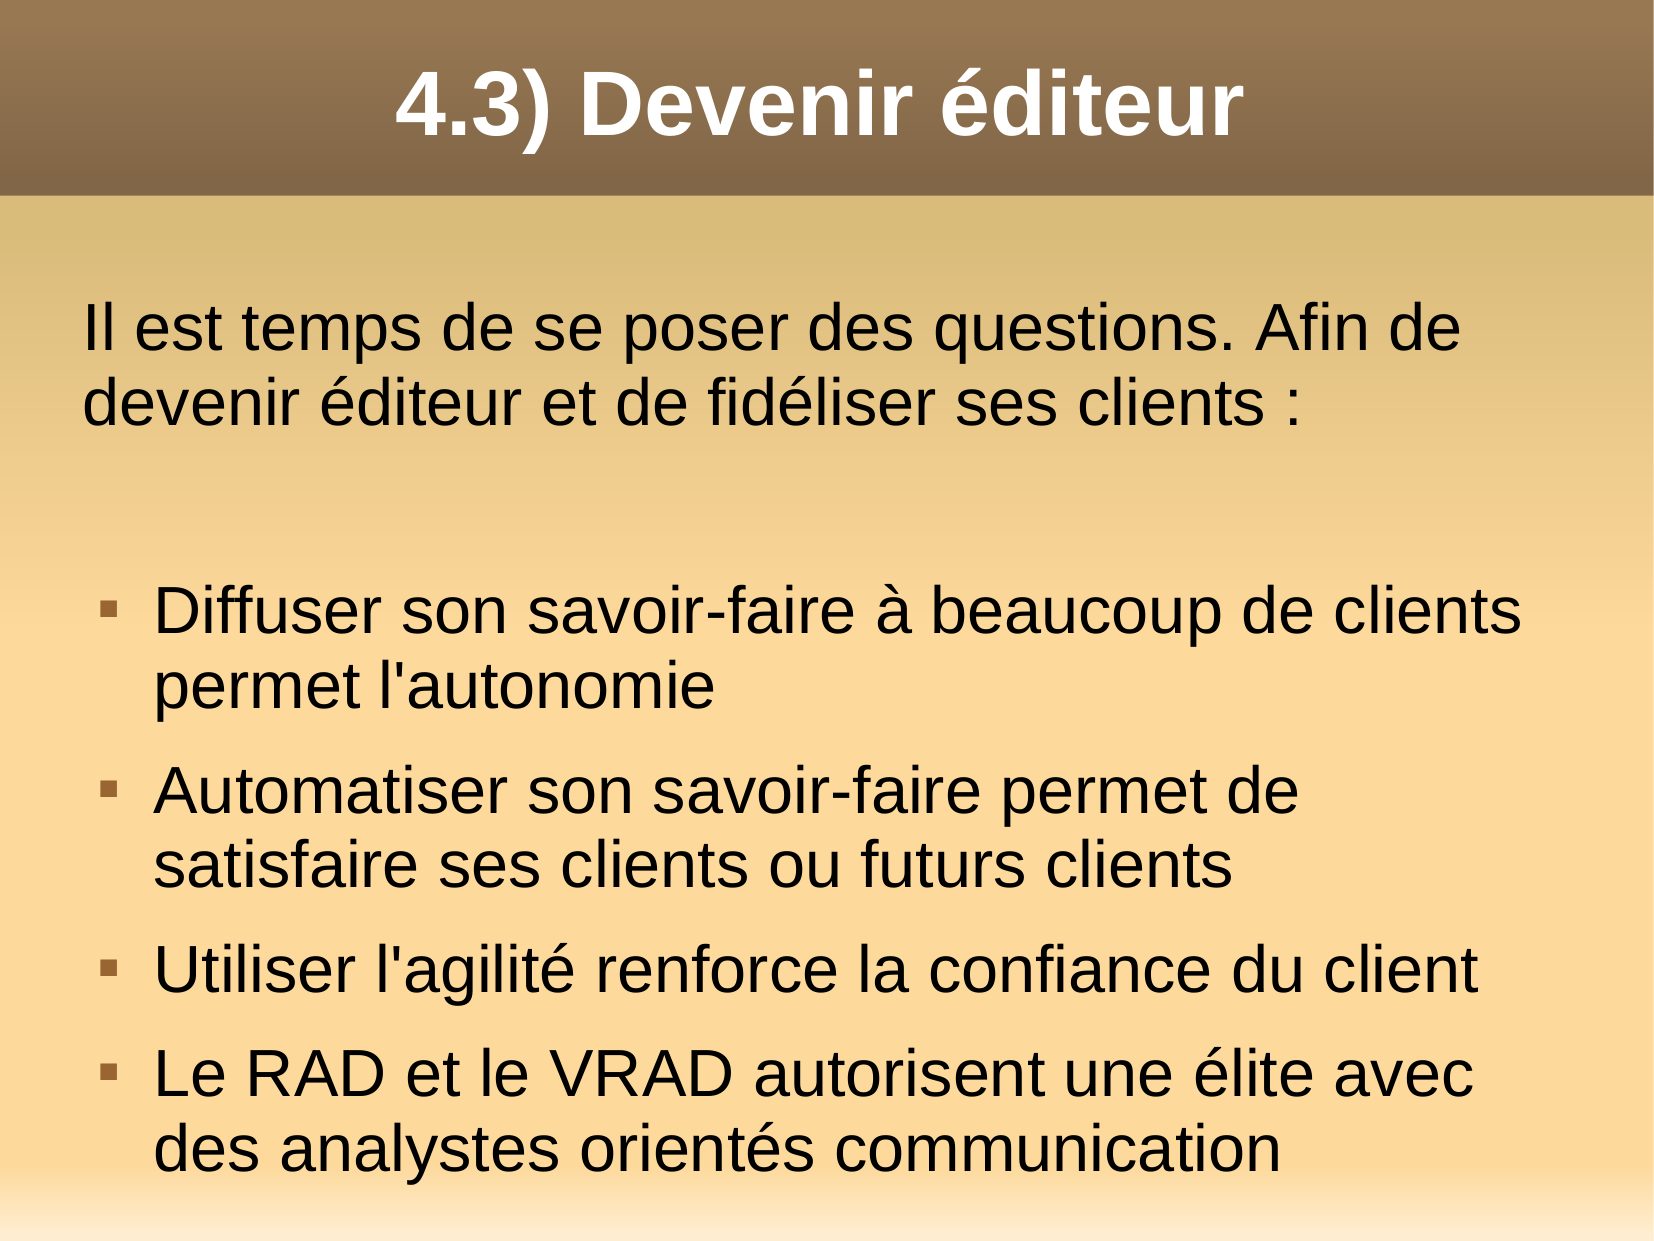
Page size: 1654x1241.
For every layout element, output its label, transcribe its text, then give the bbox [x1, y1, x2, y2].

picture [0, 0, 1654, 1241]
list Il est temps de se poser des questions. Afin de devenir éditeur et de fidéliser ses clients : Diffuser son savoir-faire à beaucoup de clients permet l'autonomie Automatiser son savoir-faire permet de satisfaire ses clients ou futurs clients Utiliser l'agilité renforce la confiance du client Le RAD et le VRAD autorisent une élite avec des analystes orientés communication [82, 290, 1571, 1186]
title 4.3) Devenir éditeur [76, 7, 1565, 200]
